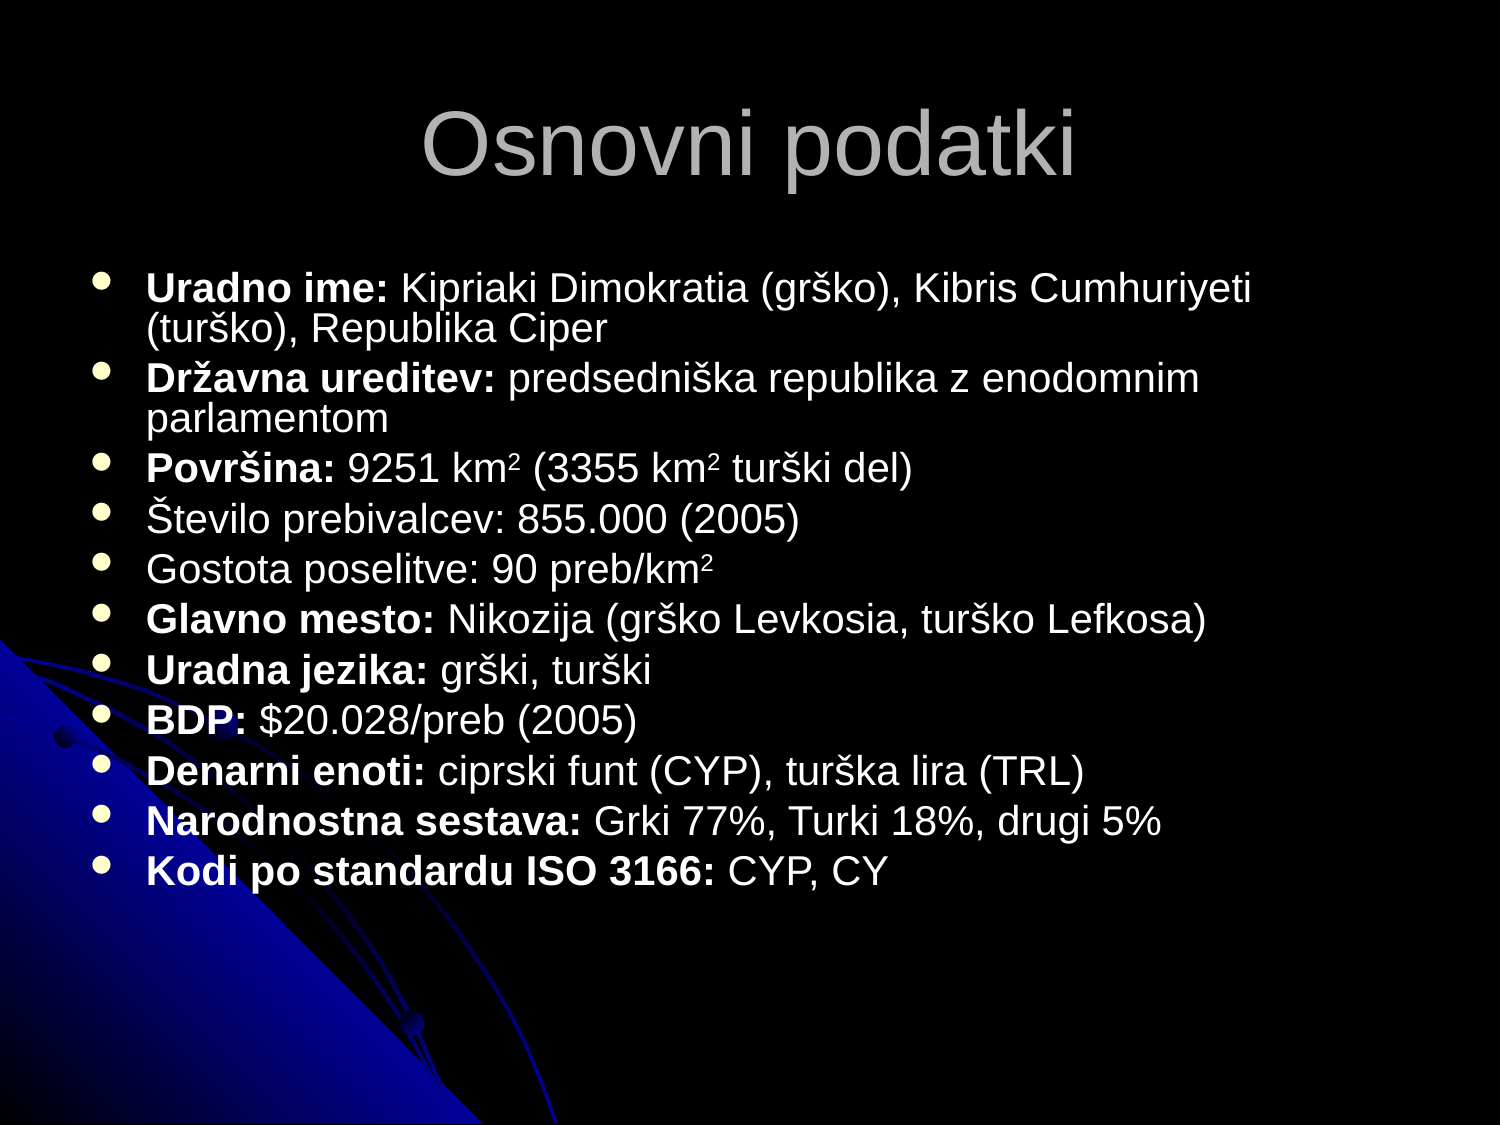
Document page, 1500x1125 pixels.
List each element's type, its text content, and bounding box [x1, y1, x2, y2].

title Osnovni podatki [75, 37, 1425, 241]
list Uradno ime: Kipriaki Dimokratia (grško), Kibris Cumhuriyeti (turško), Republika Ciper Državna ureditev: predsedniška republika z enodomnim parlamentom Površina: 9251 km2 (3355 km2 turški del)‏ Število prebivalcev: 855.000 (2005)‏ Gostota poselitve: 90 preb/km2 Glavno mesto: Nikozija (grško Levkosia, turško Lefkosa)‏ Uradna jezika: grški, turški BDP: $20.028/preb (2005)‏ Denarni enoti: ciprski funt (CYP), turška lira (TRL)‏ Narodnostna sestava: Grki 77%, Turki 18%, drugi 5% Kodi po standardu ISO 3166: CYP, CY [75, 262, 1418, 916]
